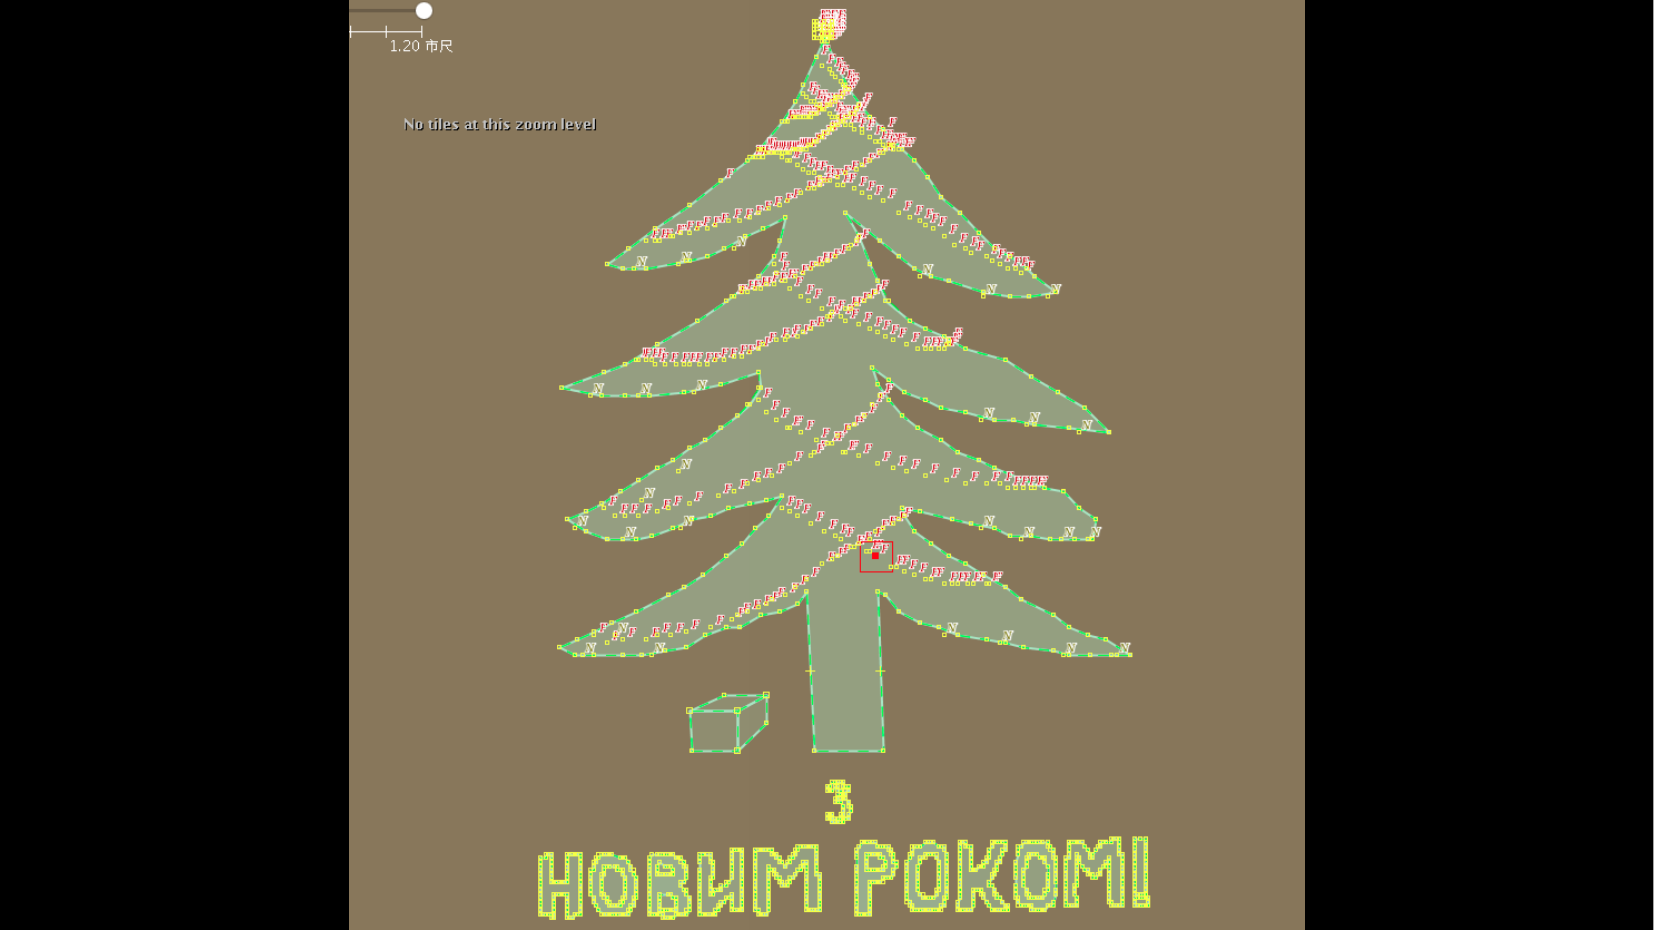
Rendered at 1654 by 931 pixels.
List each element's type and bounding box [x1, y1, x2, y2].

picture [349, 0, 1305, 930]
